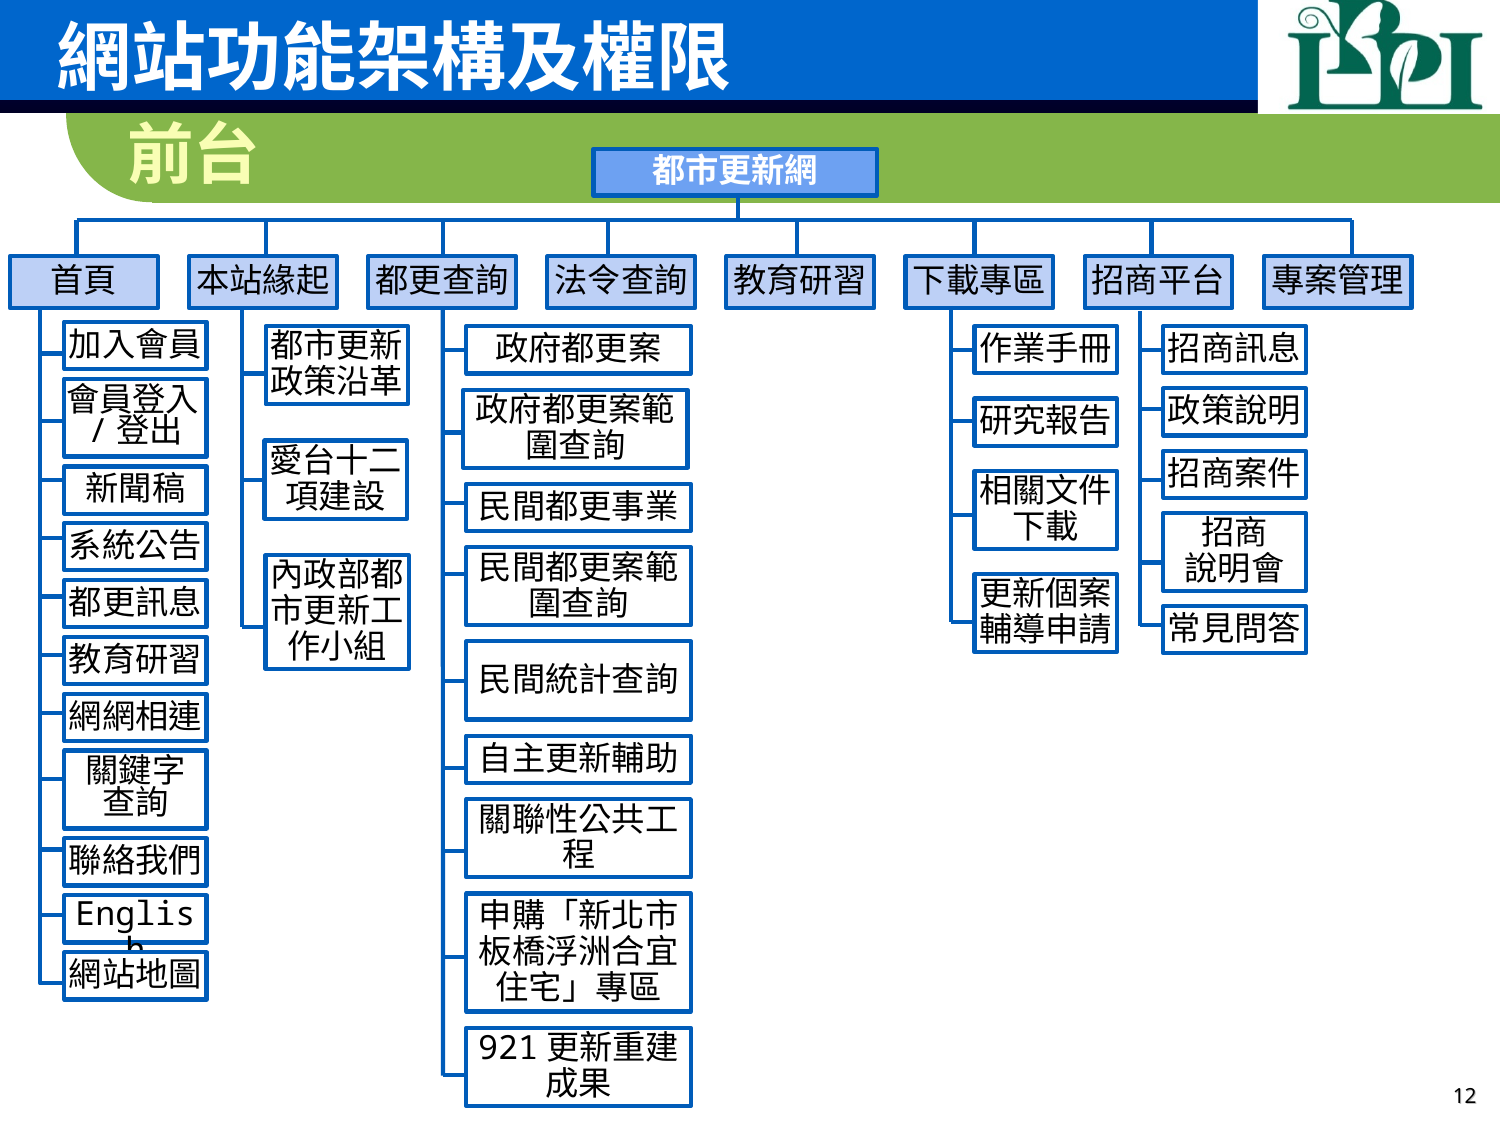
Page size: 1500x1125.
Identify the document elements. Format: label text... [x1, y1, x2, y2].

text_box 作業手冊 [974, 326, 1117, 374]
text_box 更新個案輔導申請 [974, 574, 1117, 653]
text_box 自主更新輔助 [466, 735, 691, 783]
text_box 招商平台 [1084, 256, 1233, 309]
text_box 關鍵字 查詢 [64, 750, 207, 829]
text_box 加入會員 [64, 321, 207, 369]
text_box 內政部都市更新工作小組 [265, 555, 409, 669]
text_box 政府都更案 [466, 325, 691, 374]
text_box 政府都更案範圍查詢 [463, 389, 688, 468]
text_box 研究報告 [974, 398, 1117, 446]
text_box 教育研習 [726, 256, 875, 309]
text_box 招商 說明會 [1163, 512, 1306, 591]
text_box 下載專區 [905, 256, 1054, 308]
text_box 本站緣起 [189, 256, 337, 309]
text_box 申購「新北市板橋浮洲合宜住宅」專區 [466, 893, 691, 1012]
text_box 民間統計查詢 [466, 641, 691, 720]
text_box 常見問答 [1163, 605, 1306, 654]
text_box 專案管理 [1263, 256, 1412, 309]
text_box 網站地圖 [64, 952, 207, 1000]
text_box 法令查詢 [547, 256, 696, 309]
text_box 系統公告 [64, 523, 207, 571]
text_box 民間都更事業 [466, 483, 691, 532]
text_box 招商案件 [1163, 450, 1306, 498]
text_box 前台 [112, 101, 1500, 202]
text_box 會員登入/登出 [64, 378, 207, 457]
text_box 都市更新政策沿革 [265, 325, 408, 405]
text_box 政策說明 [1163, 388, 1306, 436]
text_box 聯絡我們 [64, 838, 207, 886]
text_box 相關文件下載 [974, 470, 1117, 549]
text_box 首頁 [9, 256, 158, 309]
text_box 民間都更案範圍查詢 [466, 547, 691, 626]
text_box 都更查詢 [368, 256, 516, 309]
text_box 都市更新網 [593, 148, 877, 196]
text_box English [64, 895, 207, 943]
title 網站功能架構及權限 [41, 1, 1329, 102]
text_box 921更新重建 成果 [466, 1027, 691, 1106]
text_box [1399, 1074, 1500, 1125]
text_box 招商訊息 [1163, 326, 1306, 374]
text_box 新聞稿 [64, 466, 207, 514]
text_box 教育研習 [64, 636, 207, 684]
text_box 網網相連 [64, 693, 207, 741]
text_box 都更訊息 [64, 580, 207, 628]
text_box 愛台十二項建設 [264, 440, 407, 519]
text_box 關聯性公共工程 [466, 799, 691, 878]
